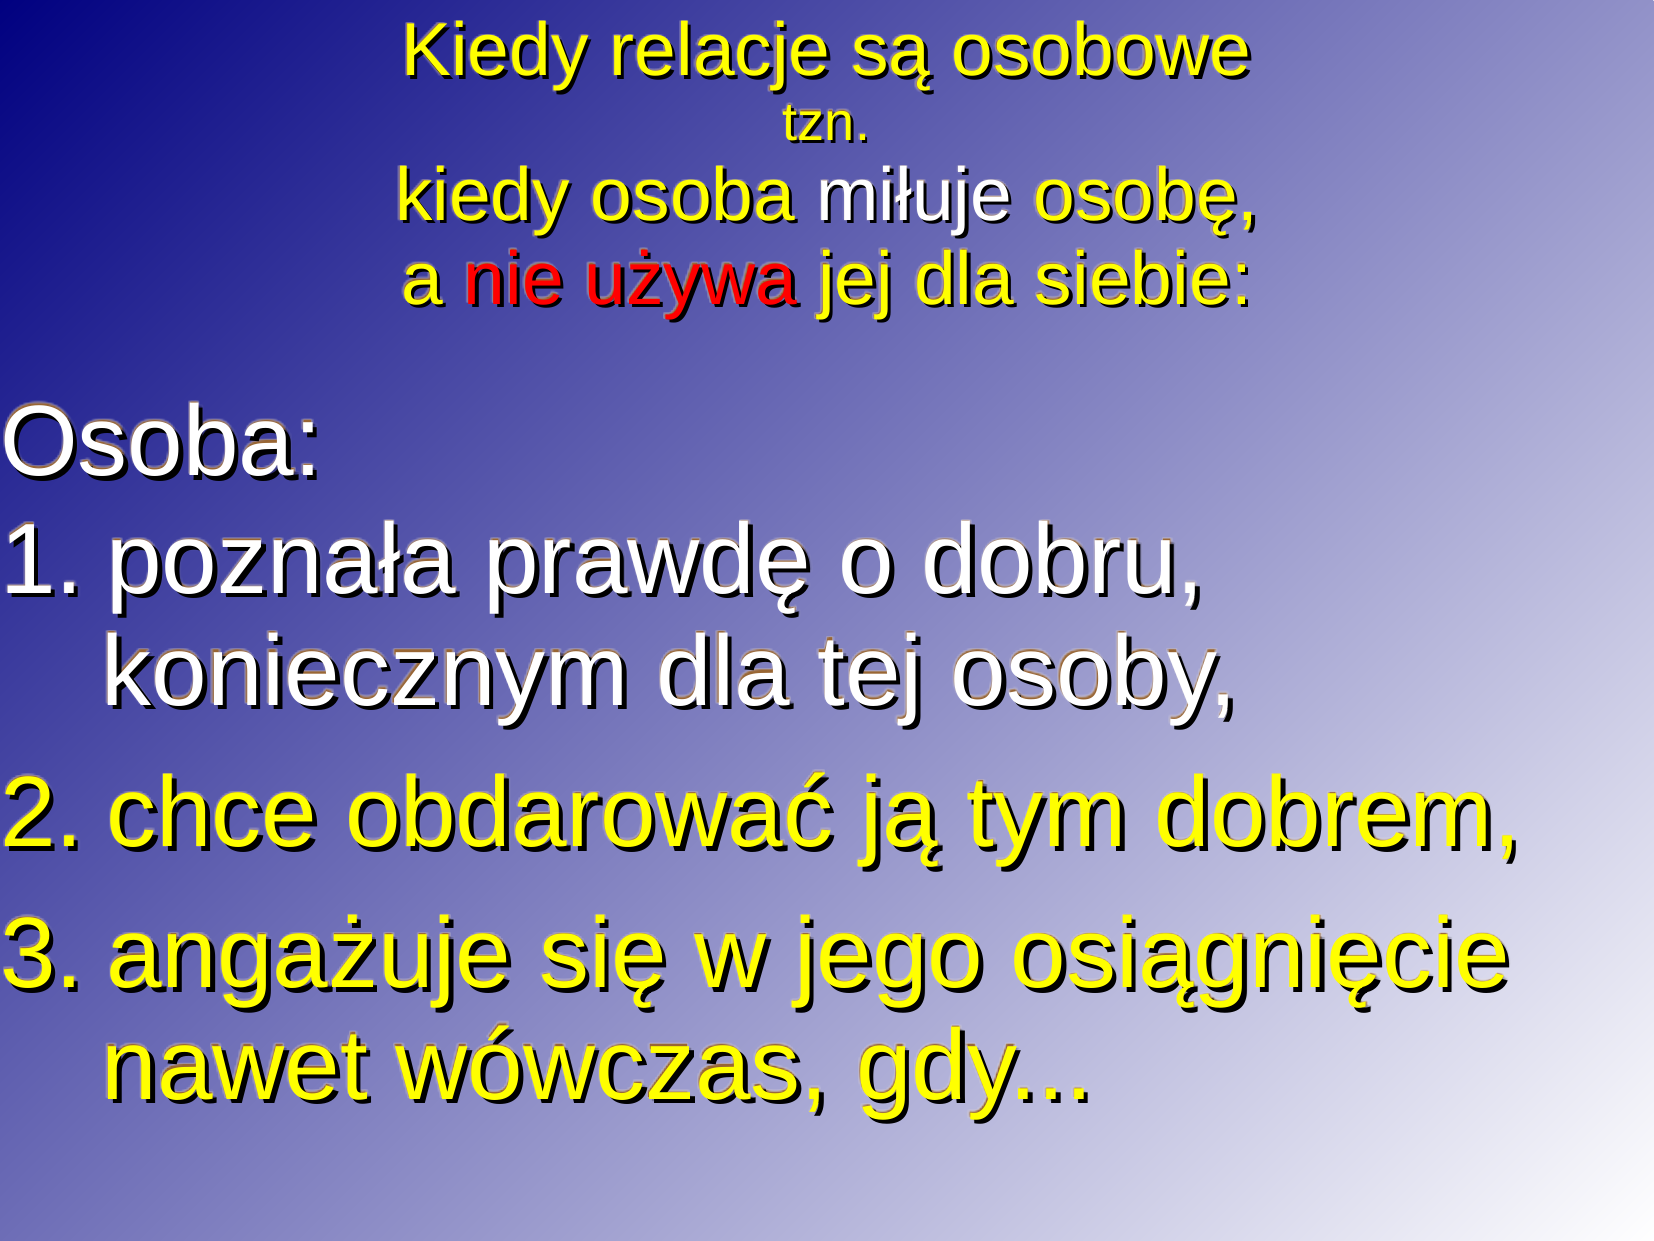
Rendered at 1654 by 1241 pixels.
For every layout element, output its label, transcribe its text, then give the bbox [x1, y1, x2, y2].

subtitle Kiedy relacje są osobowe tzn. kiedy osoba miłuje osobę, a nie używa jej dla siebie: Osoba: 1. poznała prawdę o dobru, koniecznym dla tej osoby, 2. chce obdarować ją tym dobrem, 3. angażuje się w jego osiągnięcie nawet wówczas, gdy... [0, 7, 1654, 1233]
text_box [310, 640, 341, 712]
